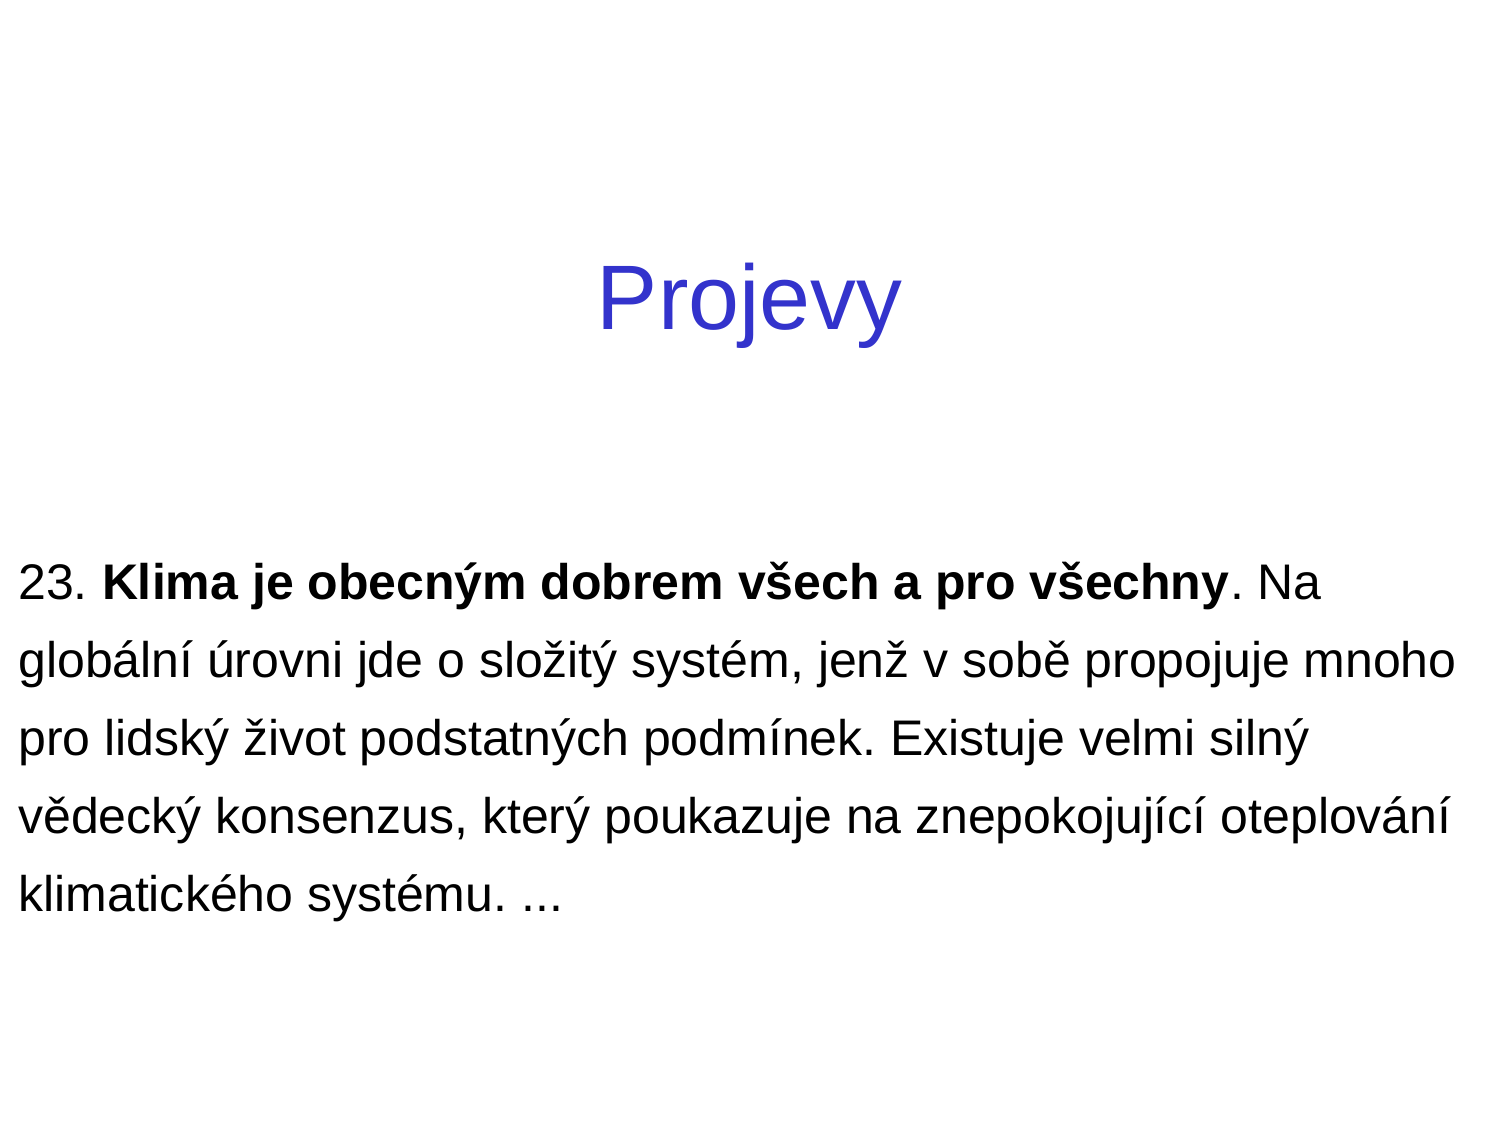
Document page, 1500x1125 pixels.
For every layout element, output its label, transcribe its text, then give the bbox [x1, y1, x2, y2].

title Projevy [112, 207, 1388, 395]
text_box 23. Klima je obecným dobrem všech a pro všechny. Na globální úrovni jde o složitý systém, jenž v sobě propojuje mnoho pro lidský život podstatných podmínek. Existuje velmi silný vědecký konsenzus, který poukazuje na znepokojující oteplování klimatického systému. ... [3, 524, 1500, 929]
